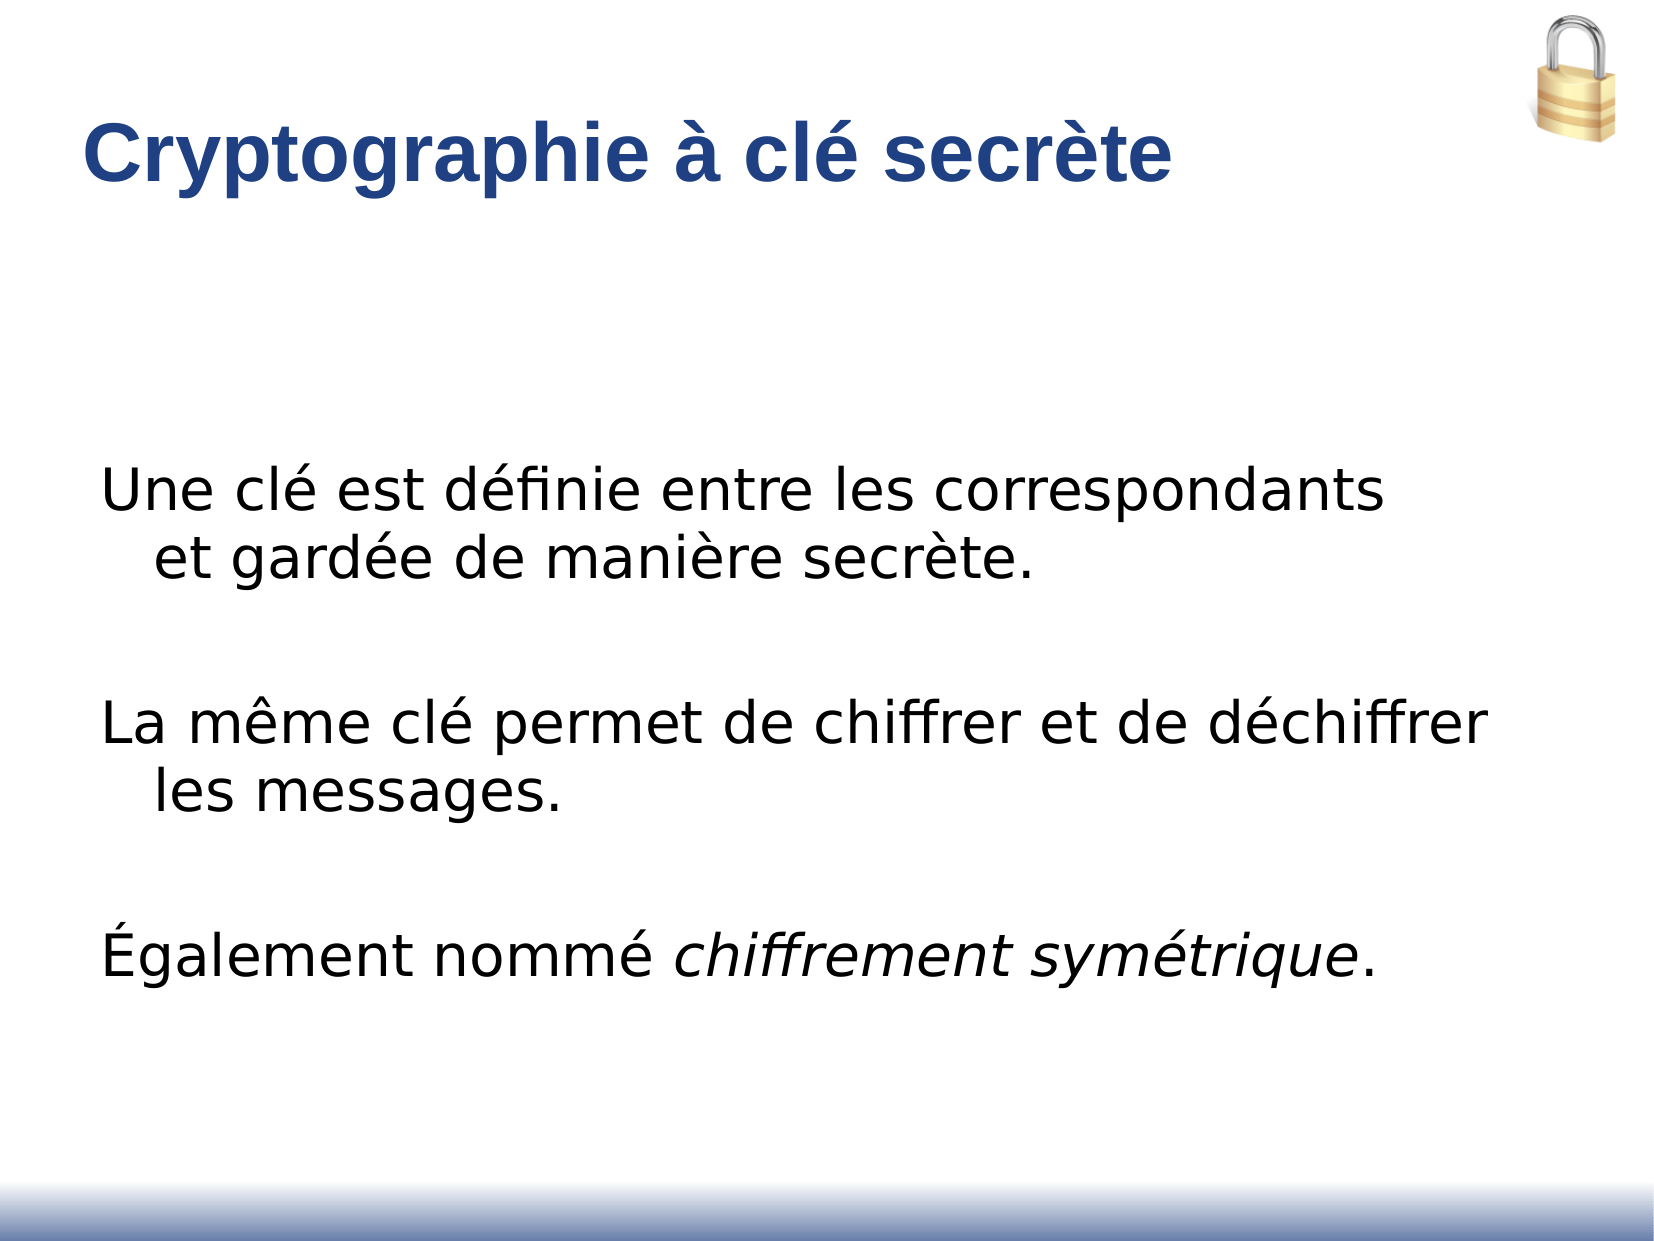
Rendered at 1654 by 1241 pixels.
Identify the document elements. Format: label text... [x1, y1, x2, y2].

title Cryptographie à clé secrète [82, 49, 1571, 257]
picture [1505, 11, 1642, 148]
list Une clé est définie entre les correspondants et gardée de manière secrète. La même clé permet de chiffrer et de déchiffrer les messages. Également nommé chiffrement symétrique. [82, 324, 1571, 1123]
